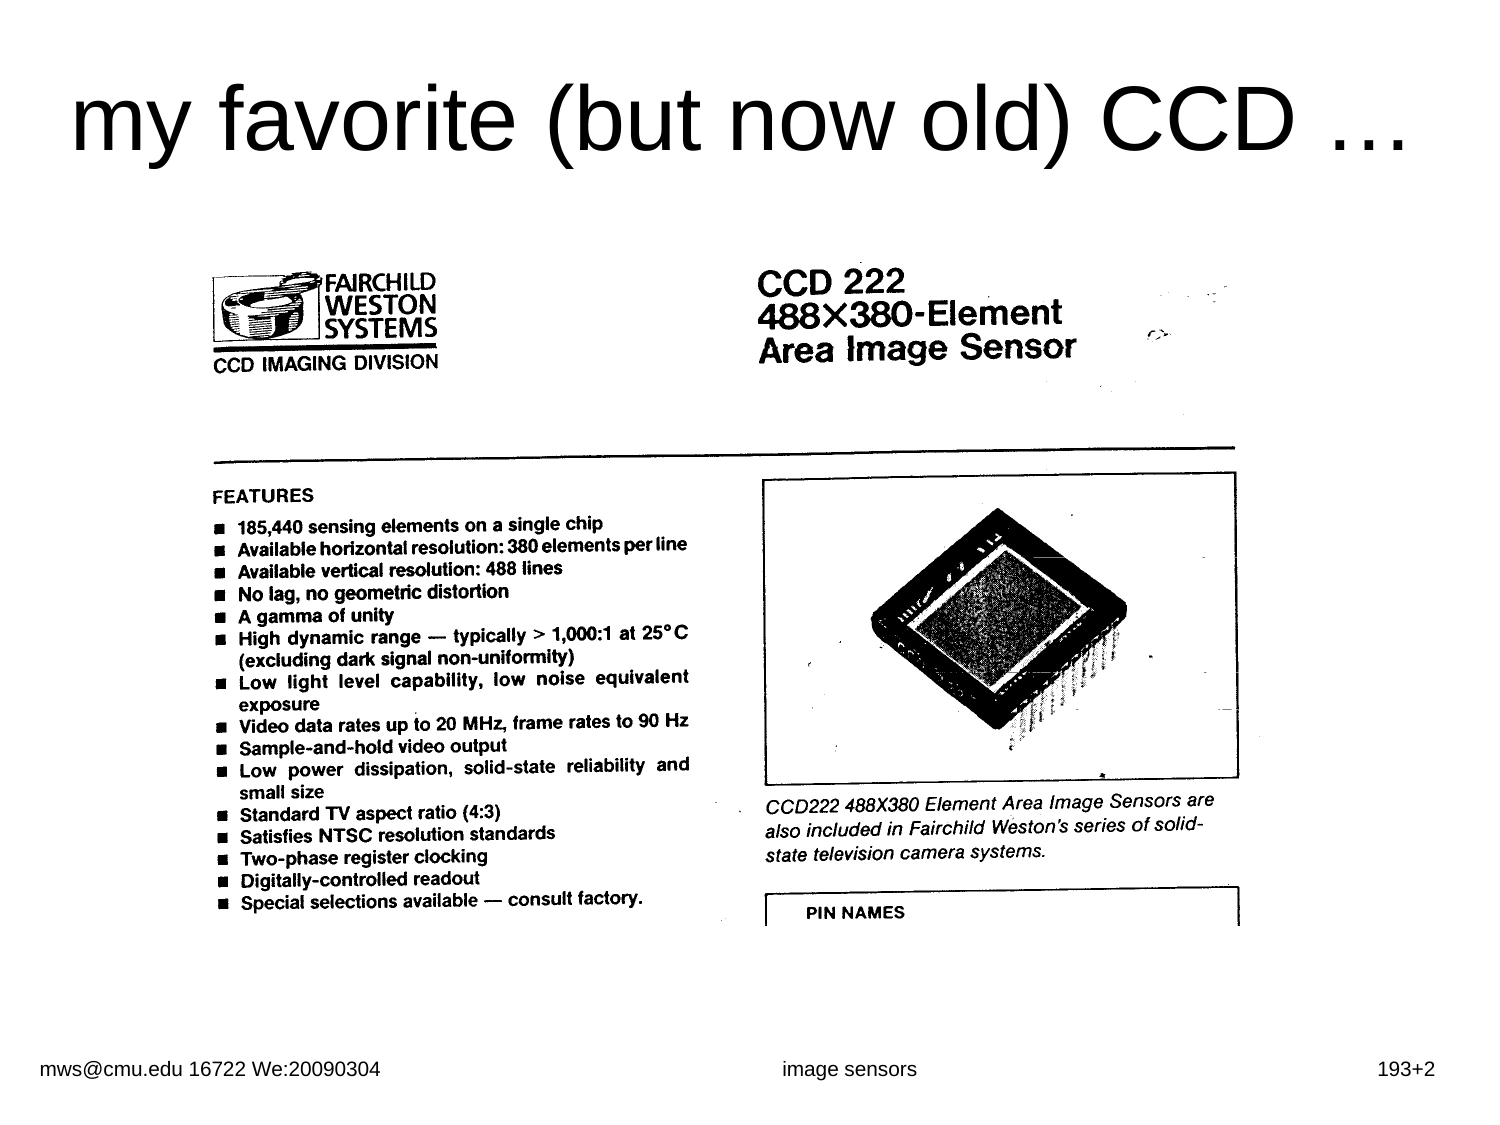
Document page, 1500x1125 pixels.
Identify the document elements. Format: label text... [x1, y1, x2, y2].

picture [212, 262, 1261, 926]
title my favorite (but now old) CCD … [49, 50, 1438, 188]
